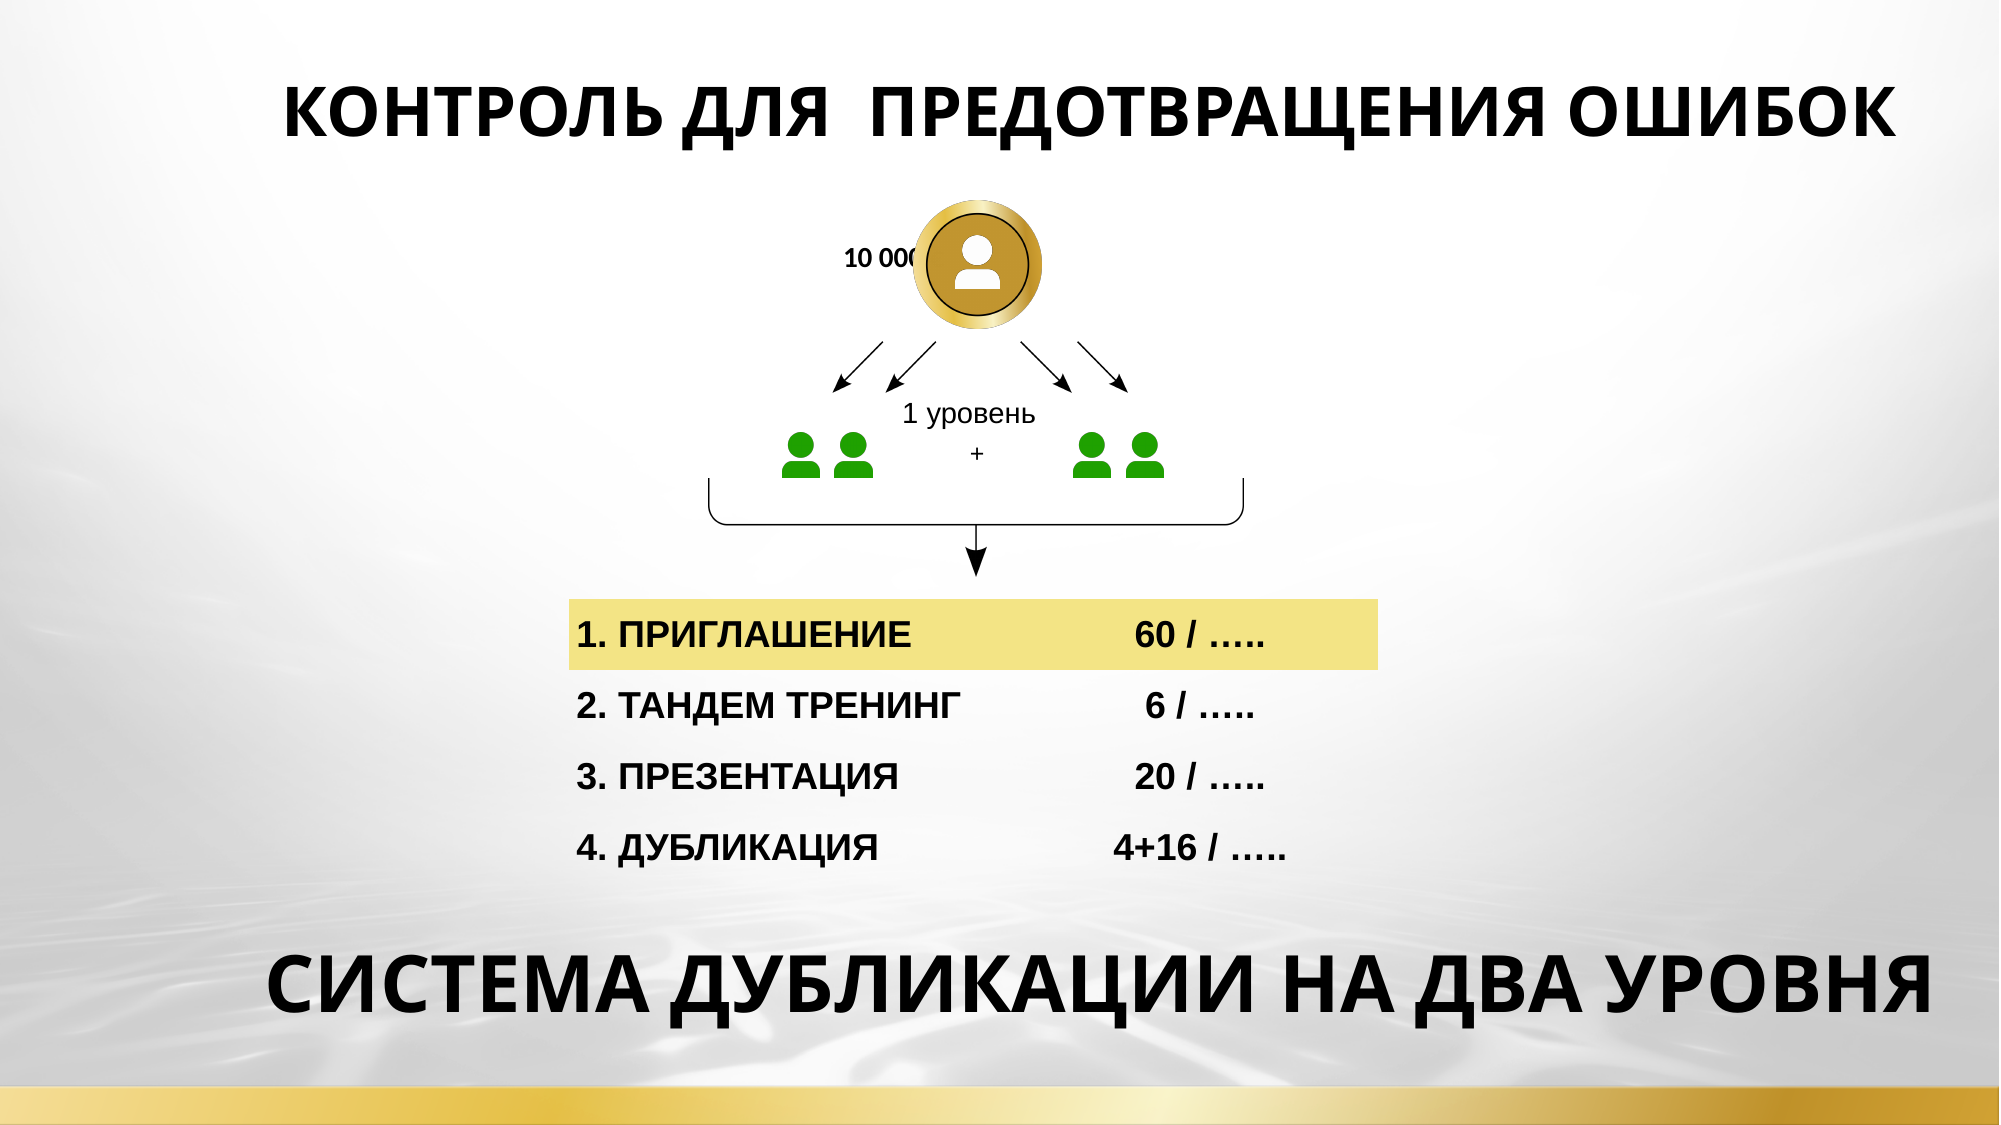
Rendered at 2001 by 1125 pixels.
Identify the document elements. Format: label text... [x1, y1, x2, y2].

text_box 1 уровень [880, 386, 1058, 437]
table_cell 20 / ….. [1023, 741, 1378, 812]
picture [0, 0, 1999, 1125]
table_cell 4. ДУБЛИКАЦИЯ [569, 812, 1023, 883]
text_box 10 000 € [701, 231, 913, 282]
table_cell 3. ПРЕЗЕНТАЦИЯ [569, 741, 1023, 812]
table_header 60 / ….. [1023, 599, 1378, 670]
text_box СИСТЕМА ДУБЛИКАЦИИ НА ДВА УРОВНЯ [138, 925, 1945, 1037]
table_cell 2. ТАНДЕМ ТРЕНИНГ [569, 670, 1023, 741]
text_box КОНТРОЛЬ ДЛЯ ПРЕДОТВРАЩЕНИЯ ОШИБОК [99, 59, 1906, 158]
table_cell 4+16 / ….. [1023, 812, 1378, 883]
text_box + [926, 430, 1028, 476]
table_cell 6 / ….. [1023, 670, 1378, 741]
table_header 1. ПРИГЛАШЕНИЕ [569, 599, 1023, 670]
